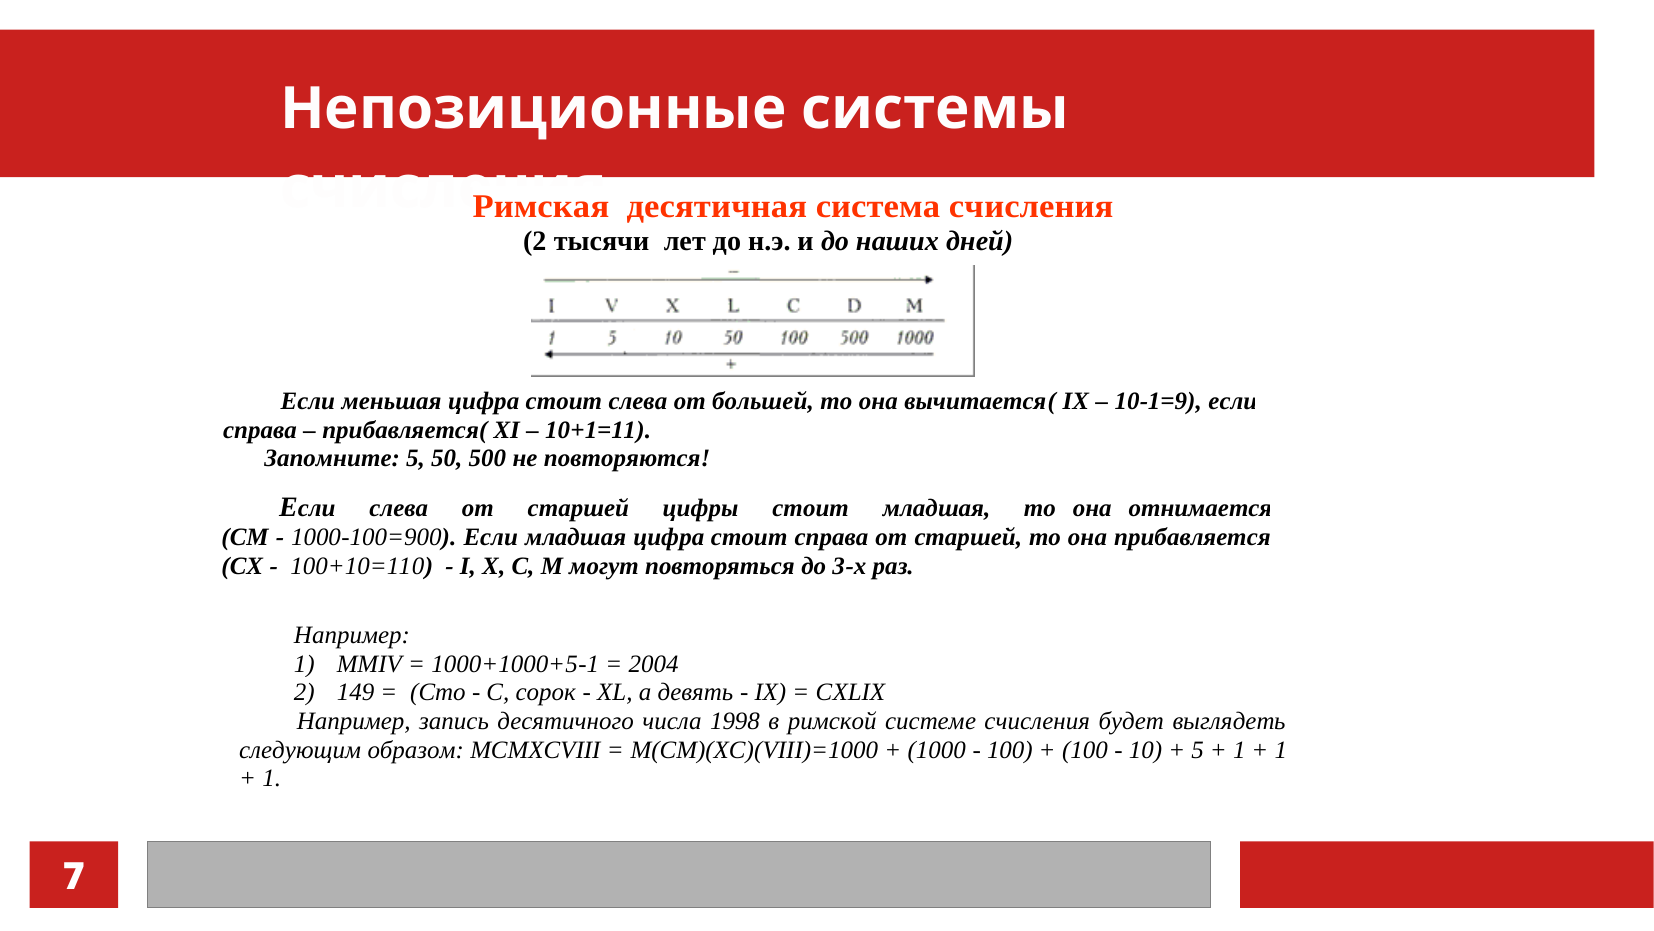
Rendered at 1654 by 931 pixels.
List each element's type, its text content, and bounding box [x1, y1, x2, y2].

text_box Непозиционные системы счисления [265, 59, 1268, 148]
picture [236, 620, 1285, 793]
picture [280, 161, 1565, 257]
picture [221, 490, 1270, 580]
picture [531, 265, 975, 377]
picture [206, 386, 1255, 473]
